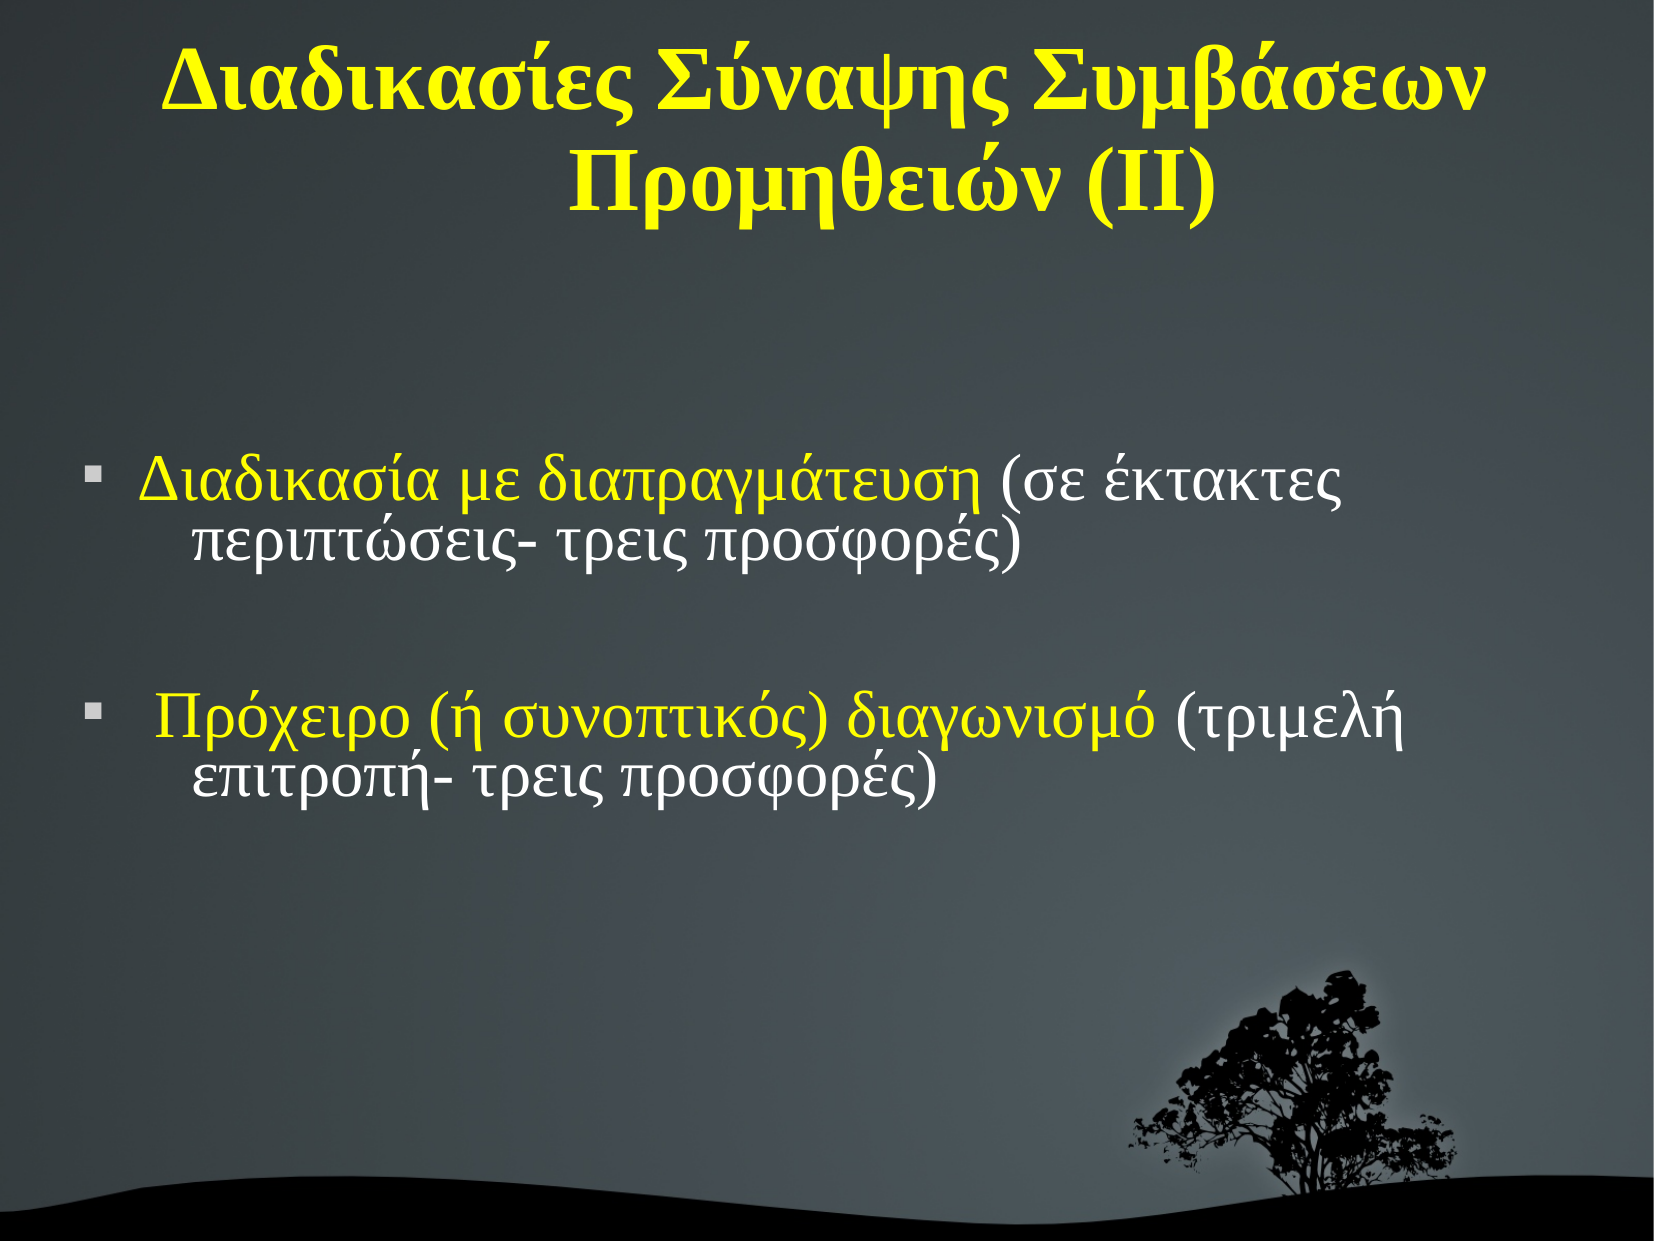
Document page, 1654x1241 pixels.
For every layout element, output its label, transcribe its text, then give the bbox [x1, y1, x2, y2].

picture [0, 0, 1654, 1241]
list Διαδικασία με διαπραγμάτευση (σε έκτακτες περιπτώσεις- τρεις προσφορές) Πρόχειρο (ή συνοπτικός) διαγωνισμό (τριμελή επιτροπή- τρεις προσφορές) [49, 246, 1538, 1051]
title Διαδικασίες Σύναψης Συμβάσεων Προμηθειών (ΙΙ) [37, 27, 1613, 231]
